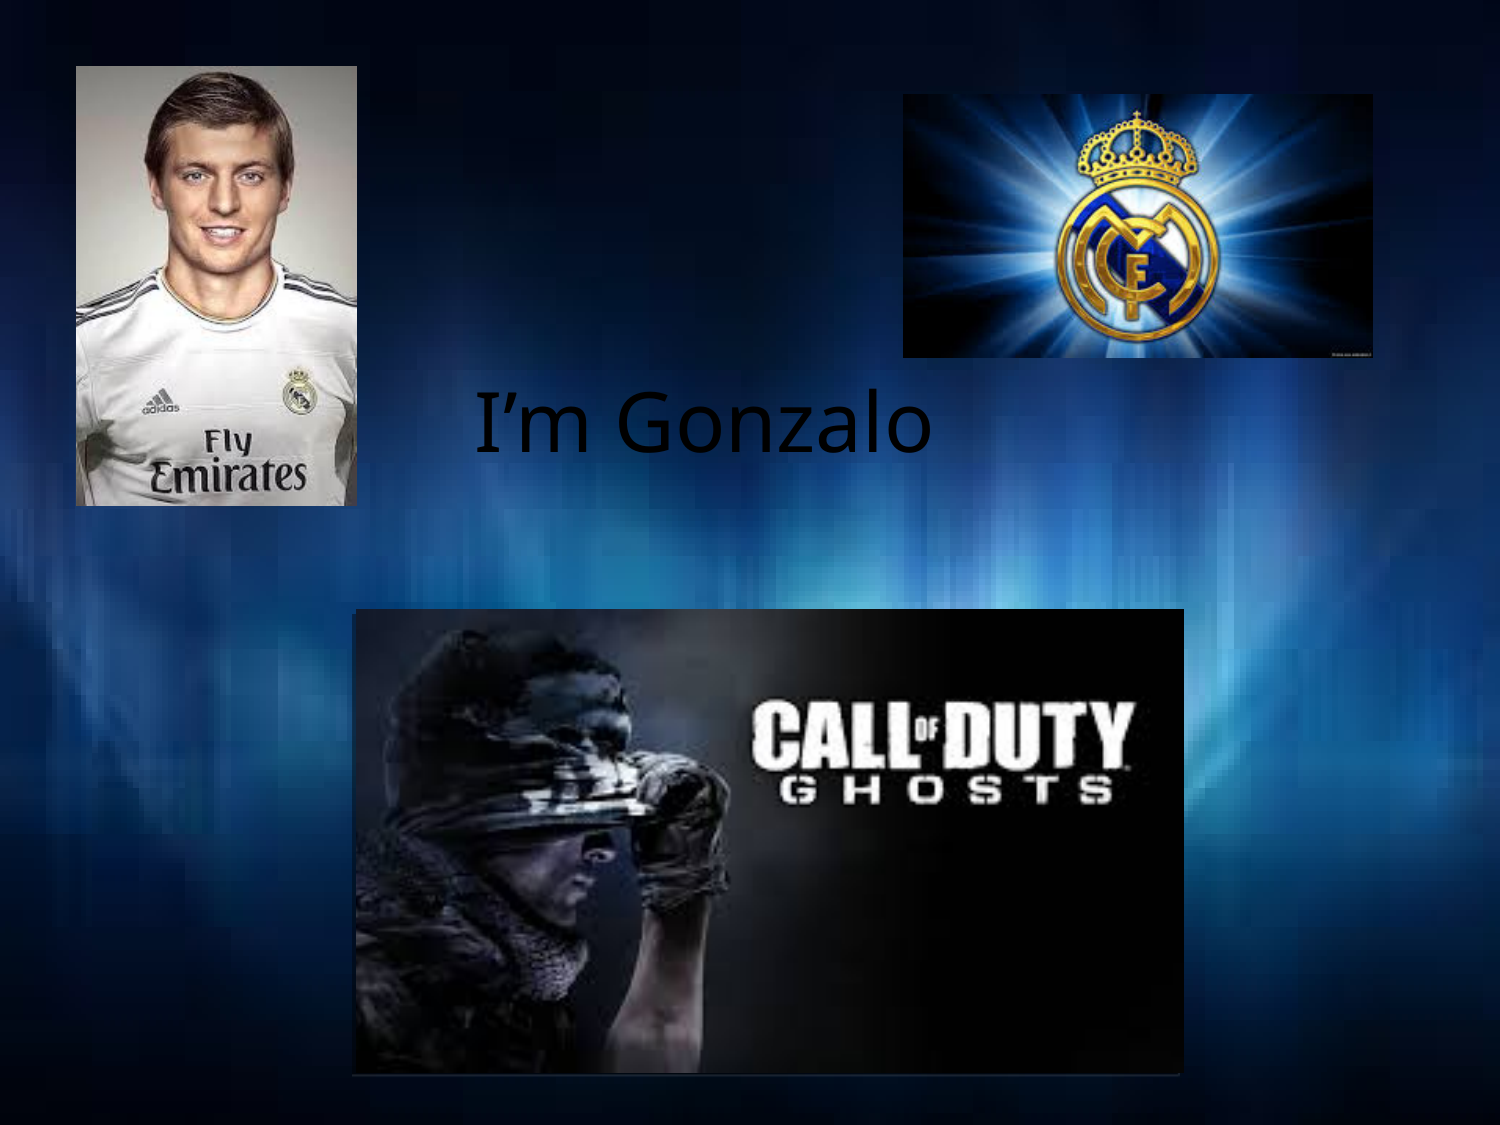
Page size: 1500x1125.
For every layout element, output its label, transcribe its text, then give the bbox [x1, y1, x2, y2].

picture [76, 66, 357, 506]
picture [356, 609, 1184, 1074]
text_box I’m Gonzalo [391, 361, 1018, 478]
picture [903, 94, 1373, 358]
